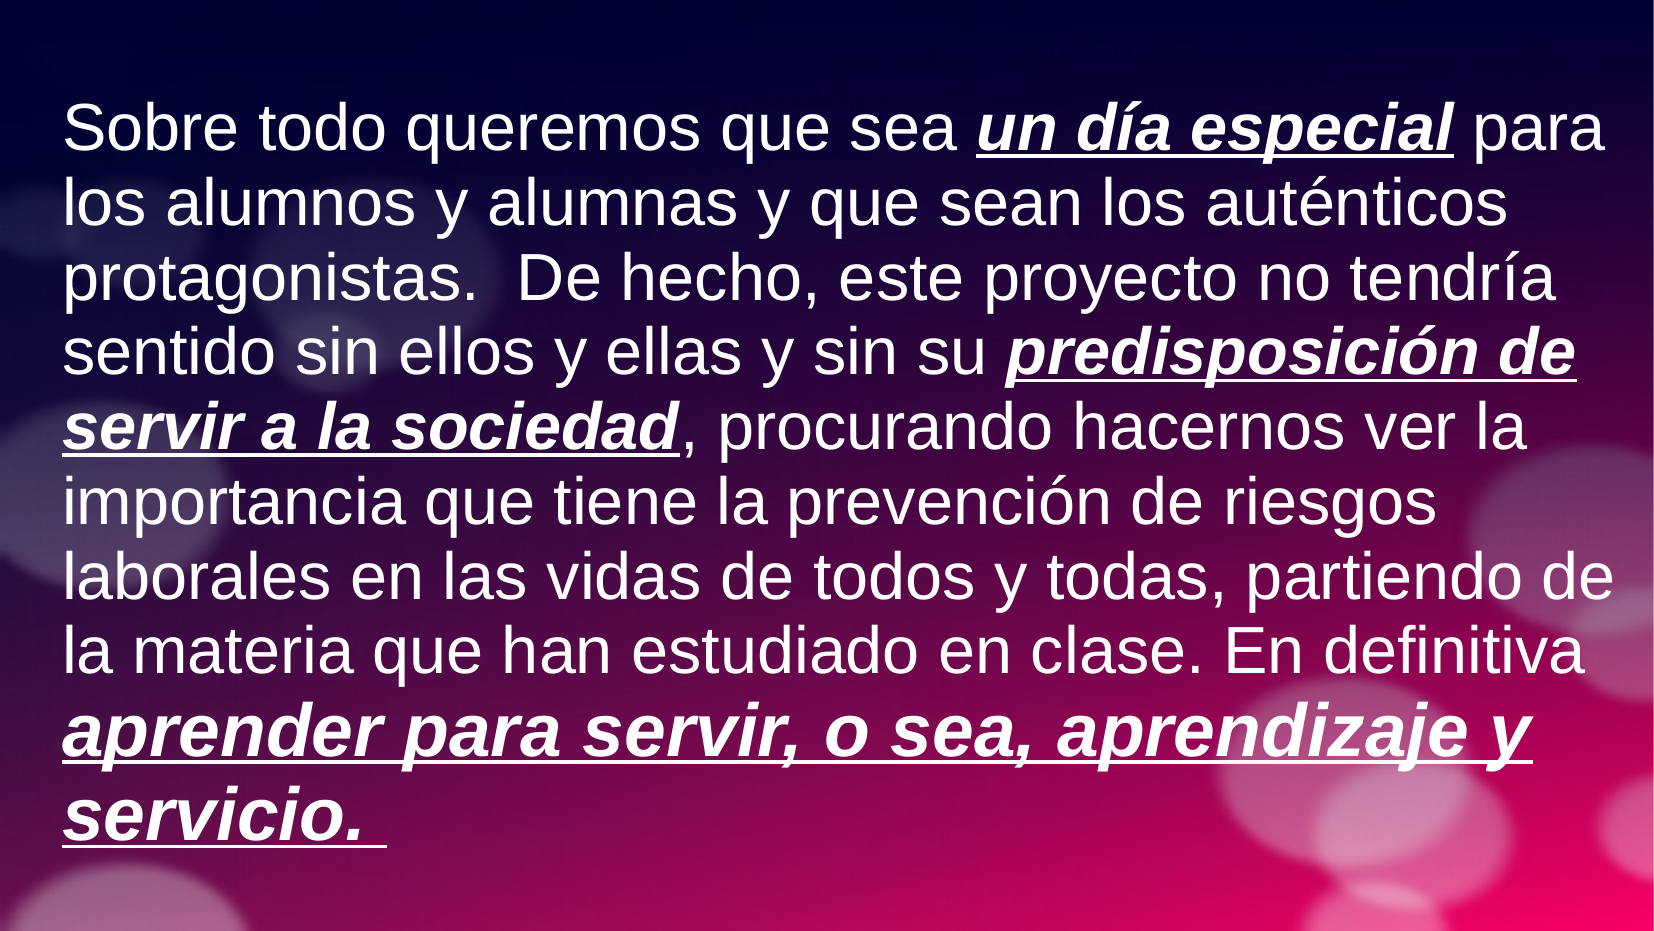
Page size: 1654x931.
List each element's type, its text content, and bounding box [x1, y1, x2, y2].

picture [0, 0, 1654, 931]
text_box Sobre todo queremos que sea un día especial para los alumnos y alumnas y que sean los auténticos protagonistas. De hecho, este proyecto no tendría sentido sin ellos y ellas y sin su predisposición de servir a la sociedad, procurando hacernos ver la importancia que tiene la prevención de riesgos laborales en las vidas de todos y todas, partiendo de la materia que han estudiado en clase. En definitiva aprender para servir, o sea, aprendizaje y servicio. [47, 82, 1647, 931]
